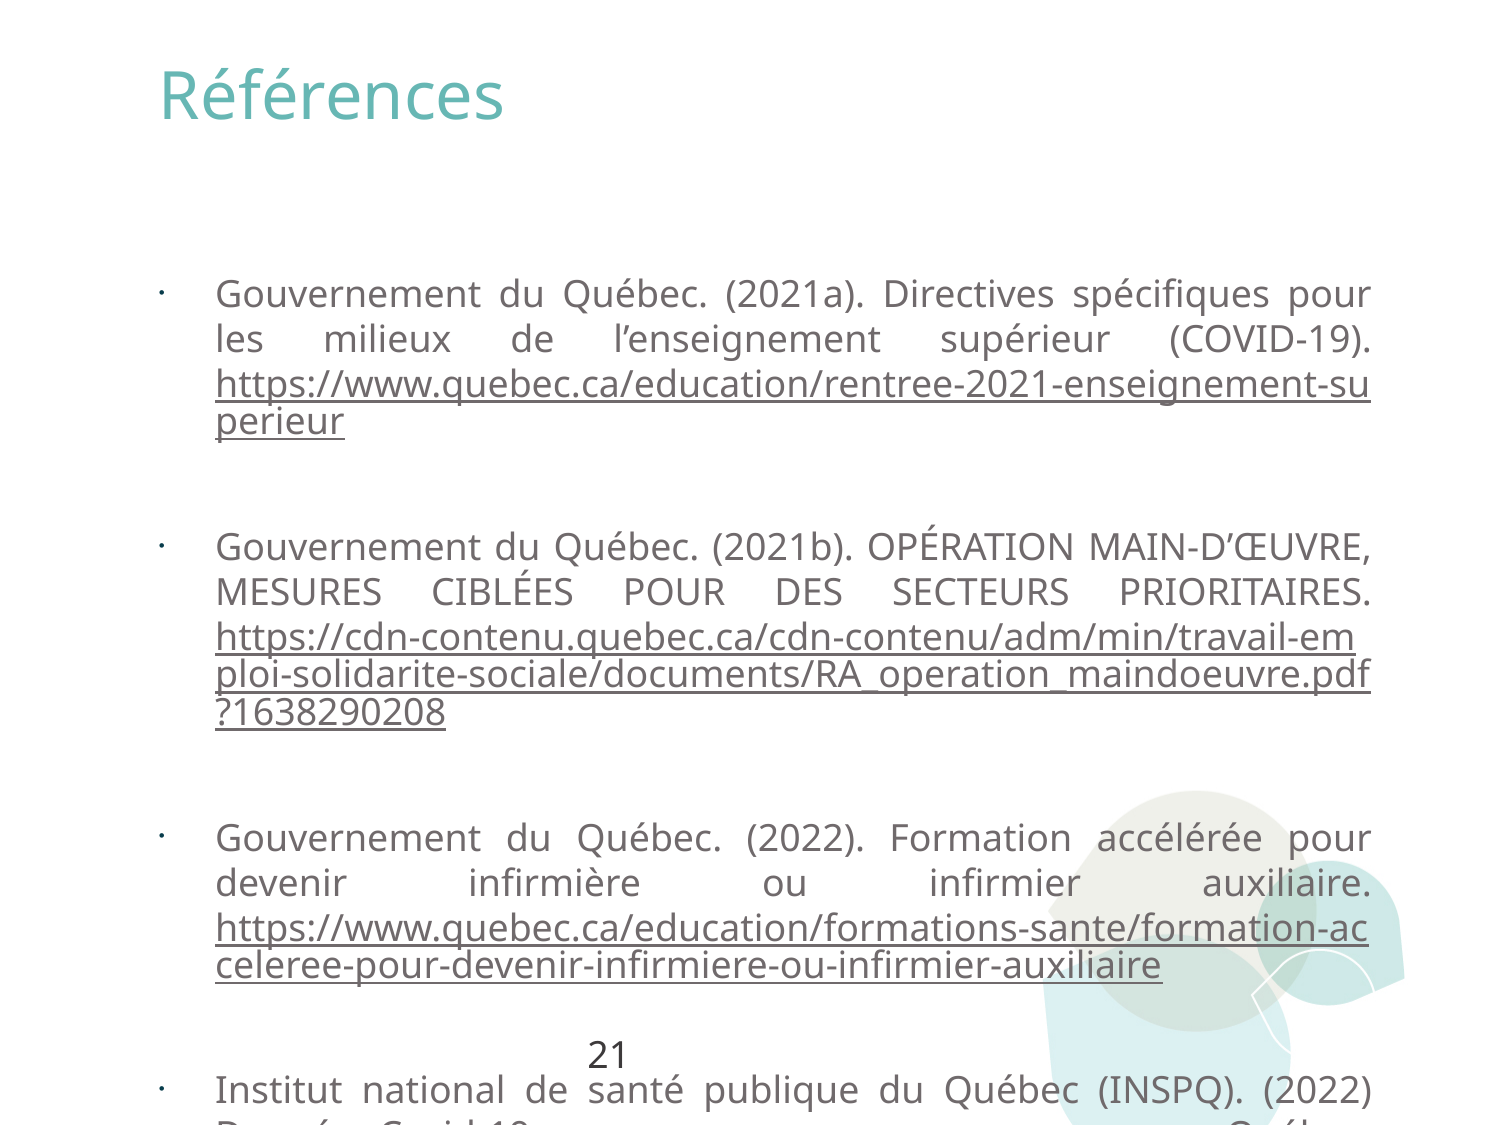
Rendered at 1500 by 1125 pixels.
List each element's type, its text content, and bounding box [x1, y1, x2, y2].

slide_number <numéro> [572, 1023, 923, 1084]
title Références [144, 45, 1447, 197]
list Gouvernement du Québec. (2021a). Directives spécifiques pour les milieux de l’enseignement supérieur (COVID-19). https://www.quebec.ca/education/rentree-2021-enseignement-superieur Gouvernement du Québec. (2021b). OPÉRATION MAIN-D’ŒUVRE, MESURES CIBLÉES POUR DES SECTEURS PRIORITAIRES. https://cdn-contenu.quebec.ca/cdn-contenu/adm/min/travail-emploi-solidarite-sociale/documents/RA_operation_maindoeuvre.pdf?1638290208 Gouvernement du Québec. (2022). Formation accélérée pour devenir infirmière ou infirmier auxiliaire. https://www.quebec.ca/education/formations-sante/formation-acceleree-pour-devenir-infirmiere-ou-infirmier-auxiliaire Institut national de santé publique du Québec (INSPQ). (2022) Données Covid-19 au Québec. https://www.inspq.qc.ca/covid-19/donnees Ministère de la Santé et des Services sociaux (MSSS). (2021) Pandémie de la COVID-19 — Un programme de bourses pour attirer les infirmières et les infirmiers étudiant à l’université en sciences infirmières à prêter main-forte sur le terrain dès janvier. https://www.msss.gouv.qc.ca/ministere/salle-de-presse/communique-2554/ Ordre des infirmières et infirmiers auxiliaires du Québec (OIIAQ). (2020). Délivrance des autorisations spéciales d’état d’urgence sanitaire pour étudiants. https://www.oiiaq.org/files/common/Devenir-inf.-aux/Liste-des-autorisations-speciales-pour-etudiants_1er-decembre-2021.pdf Ordre des infirmières et infirmiers du Québec (OIIQ). (2021). Lutte contre la COVID-19 — Droits d’exercice accordés. https://www.oiiq.org/en/l-ordre/qui-sommes-nous-/portrait-de-l-effectif-infirmier/portrait-droits-exercices-covid19 [144, 262, 1388, 1005]
picture [0, 1, 1500, 1125]
